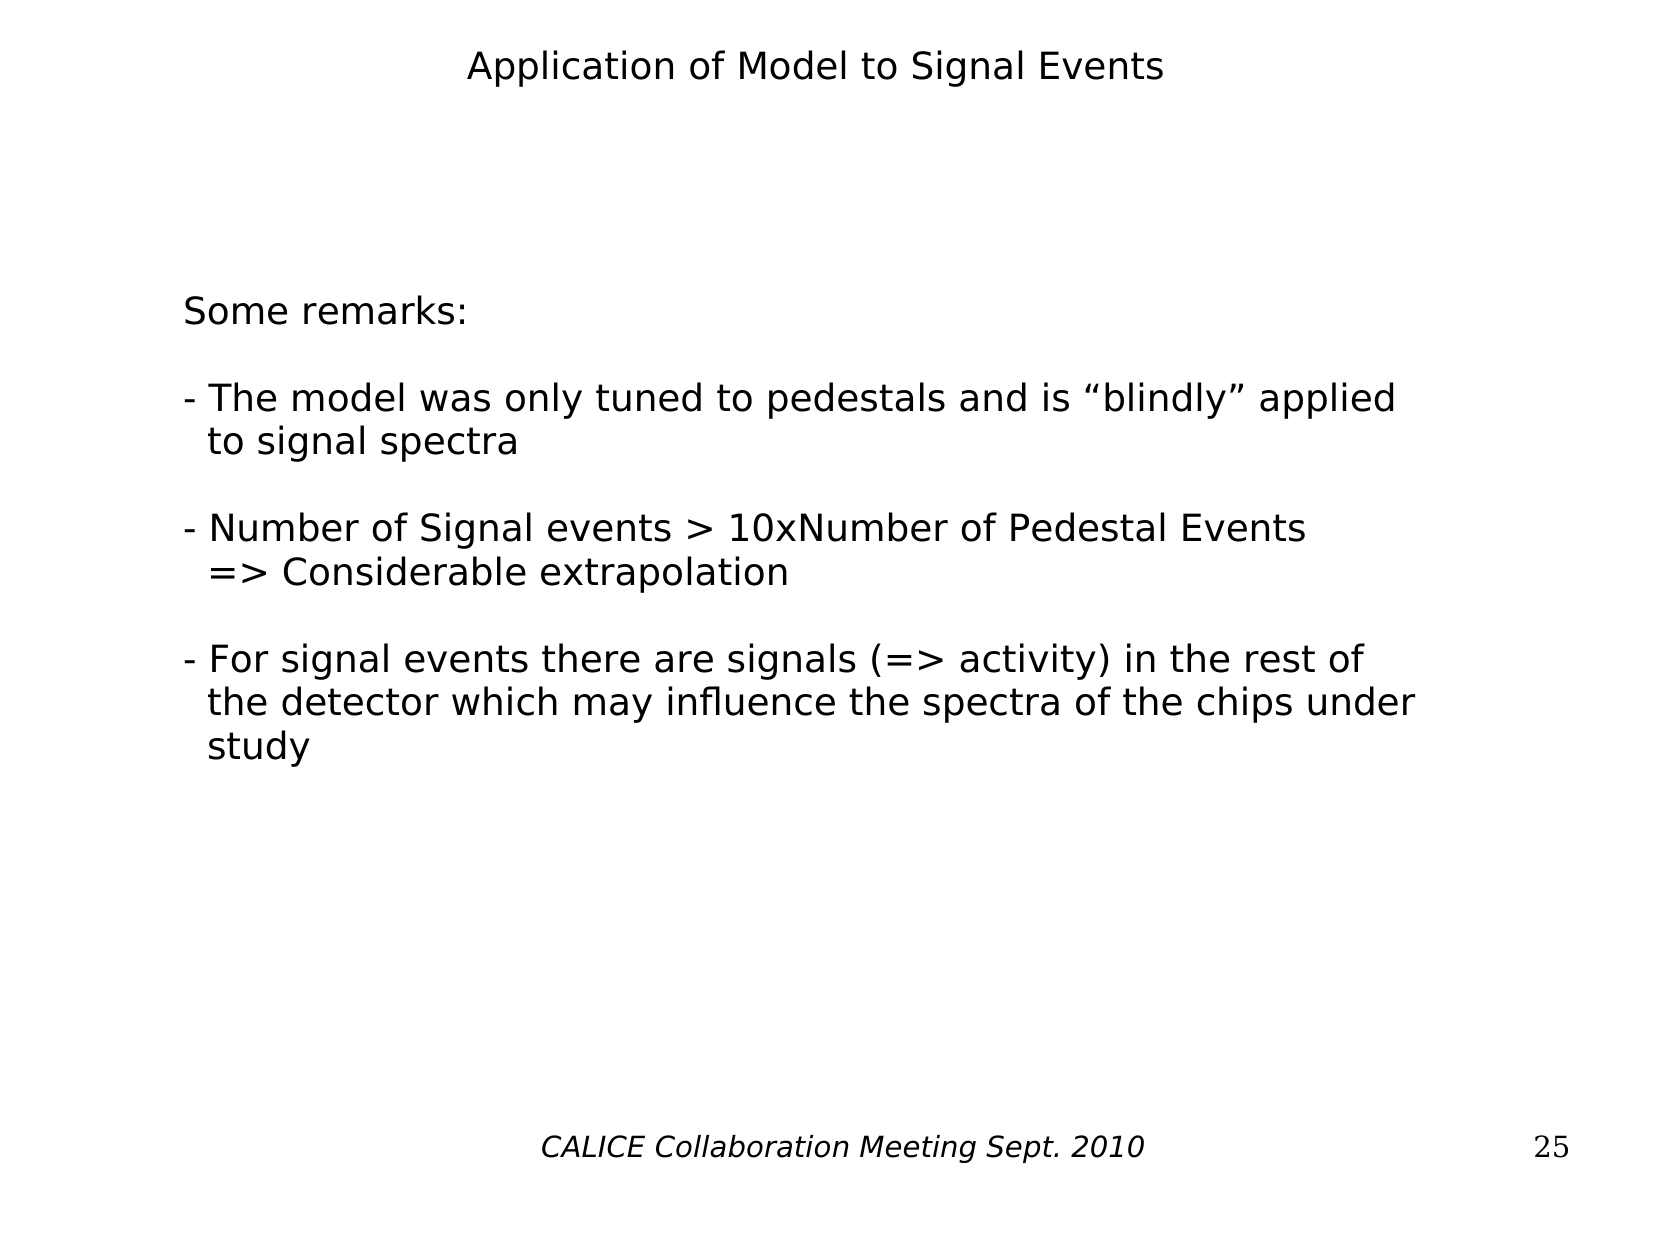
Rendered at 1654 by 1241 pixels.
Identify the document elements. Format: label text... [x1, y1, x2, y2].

text_box Some remarks: - The model was only tuned to pedestals and is “blindly” applied to signal spectra - Number of Signal events > 10xNumber of Pedestal Events => Considerable extrapolation - For signal events there are signals (=> activity) in the rest of the detector which may influence the spectra of the chips under study [168, 281, 1444, 776]
text_box Application of Model to Signal Events [452, 37, 1181, 96]
